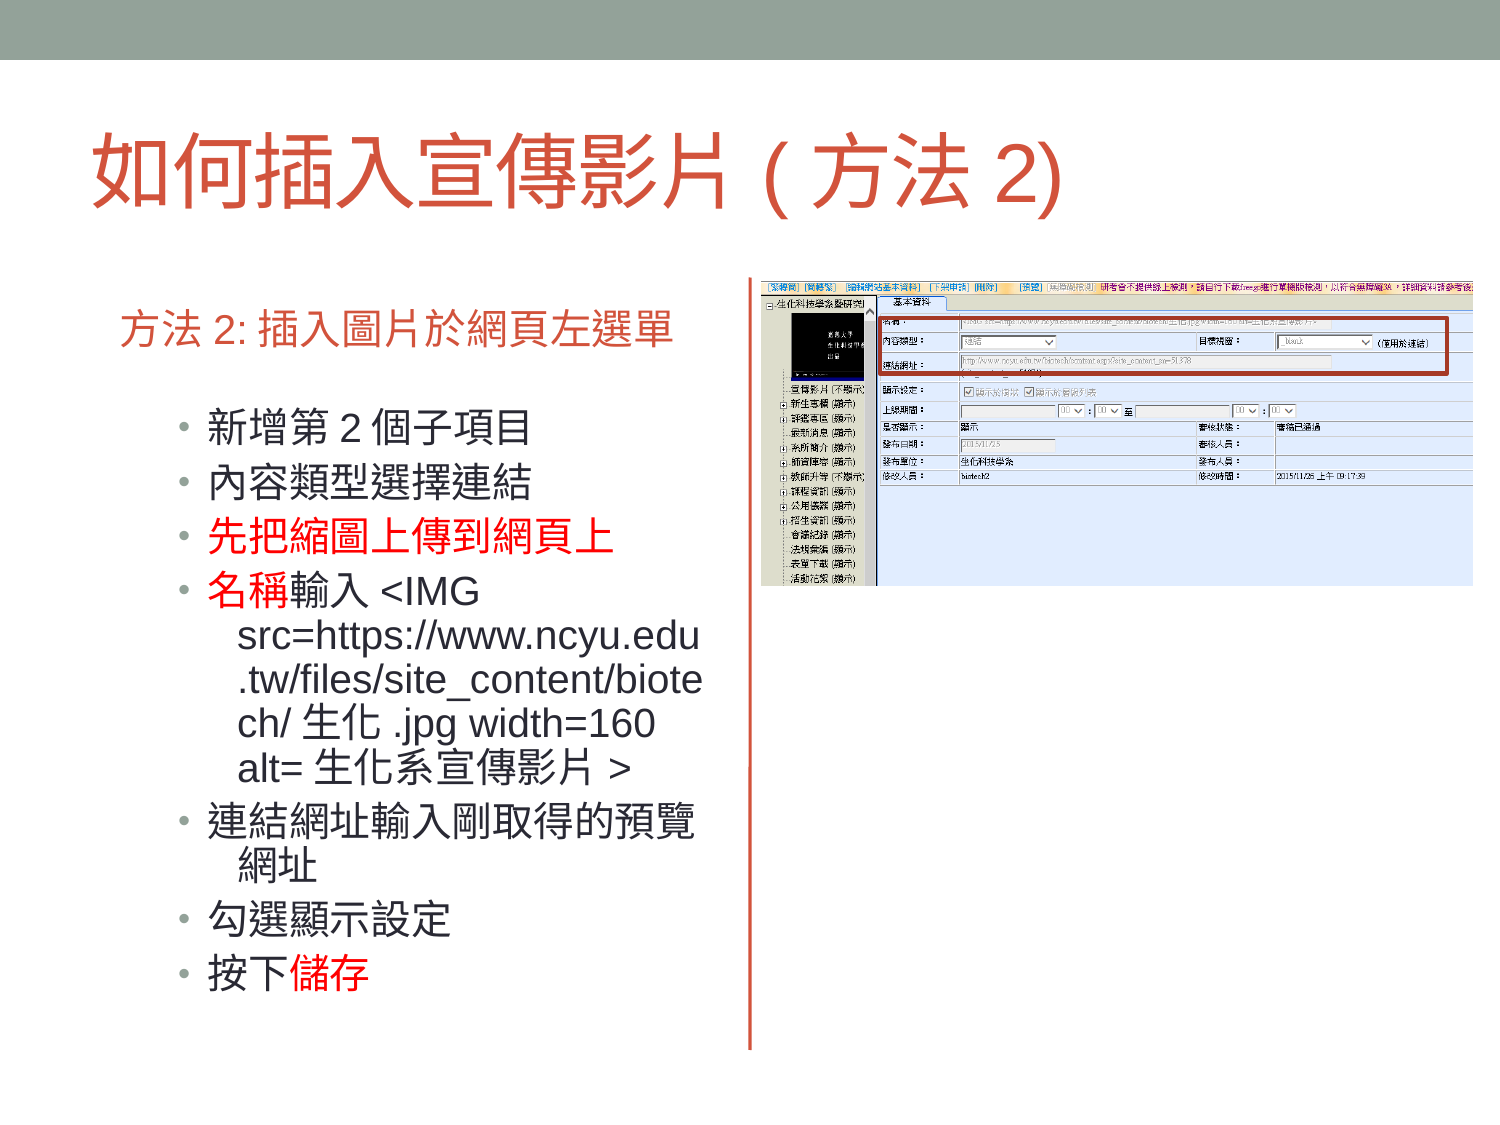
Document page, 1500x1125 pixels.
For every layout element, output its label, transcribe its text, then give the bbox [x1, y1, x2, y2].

list 新增第2個子項目 內容類型選擇連結 先把縮圖上傳到網頁上 名稱輸入<IMG src=https://www.ncyu.edu.tw/files/site_content/biotech/生化.jpg width=160 alt=生化系宣傳影片> 連結網址輸入剛取得的預覽網址 勾選顯示設定 按下儲存 [75, 399, 721, 1049]
list 方法2:插入圖片於網頁左選單 [75, 275, 721, 380]
picture [761, 281, 1473, 586]
title 如何插入宣傳影片(方法2) [75, 87, 1426, 251]
text_box [880, 318, 1447, 374]
